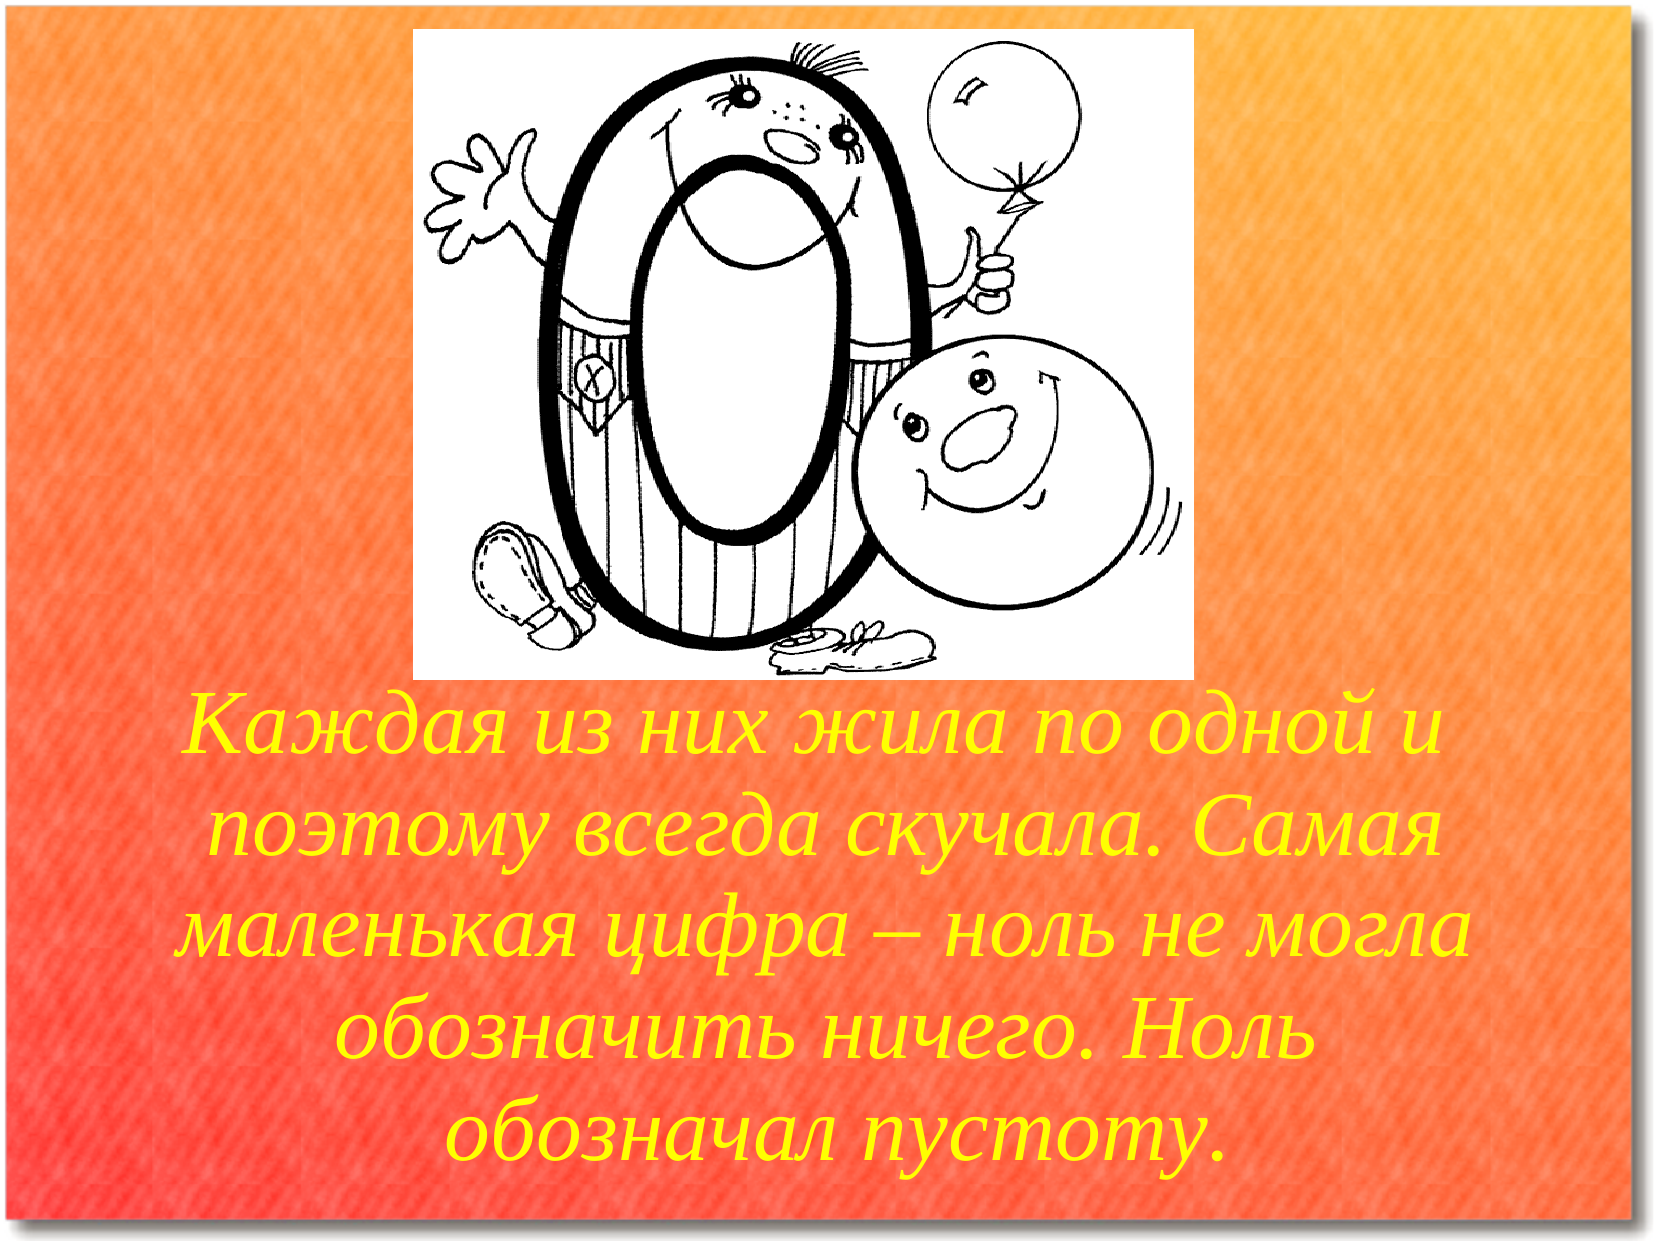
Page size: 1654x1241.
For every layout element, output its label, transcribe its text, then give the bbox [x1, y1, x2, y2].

picture [0, 0, 1654, 1241]
subtitle Каждая из них жила по одной и поэтому всегда скучала. Самая маленькая цифра – ноль не могла обозначить ничего. Ноль обозначал пустоту. [147, 434, 1506, 1241]
